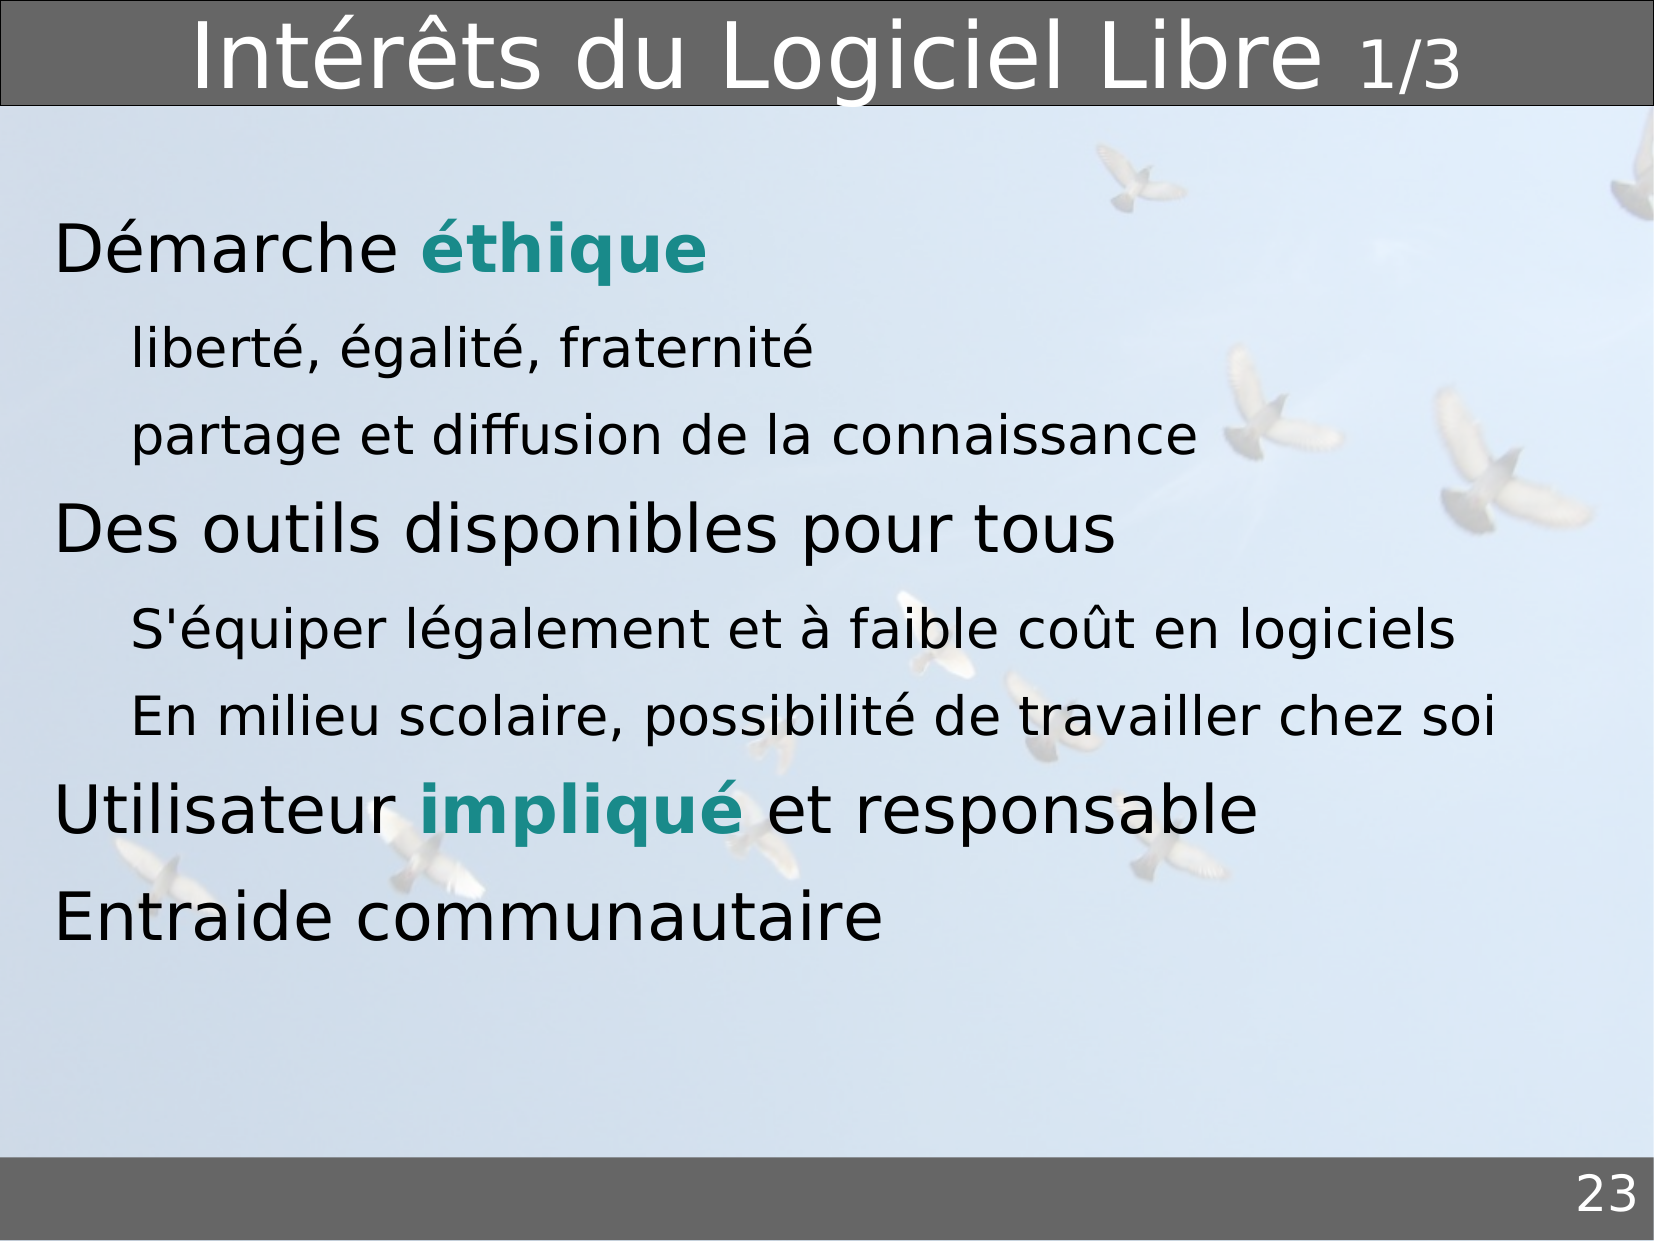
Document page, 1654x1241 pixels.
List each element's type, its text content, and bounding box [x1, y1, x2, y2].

title Intérêts du Logiciel Libre 1/3 [0, 0, 1654, 113]
list Démarche éthique liberté, égalité, fraternité partage et diffusion de la connaissance Des outils disponibles pour tous S'équiper légalement et à faible coût en logiciels En milieu scolaire, possibilité de travailler chez soi Utilisateur impliqué et responsable Entraide communautaire [35, 210, 1612, 1029]
